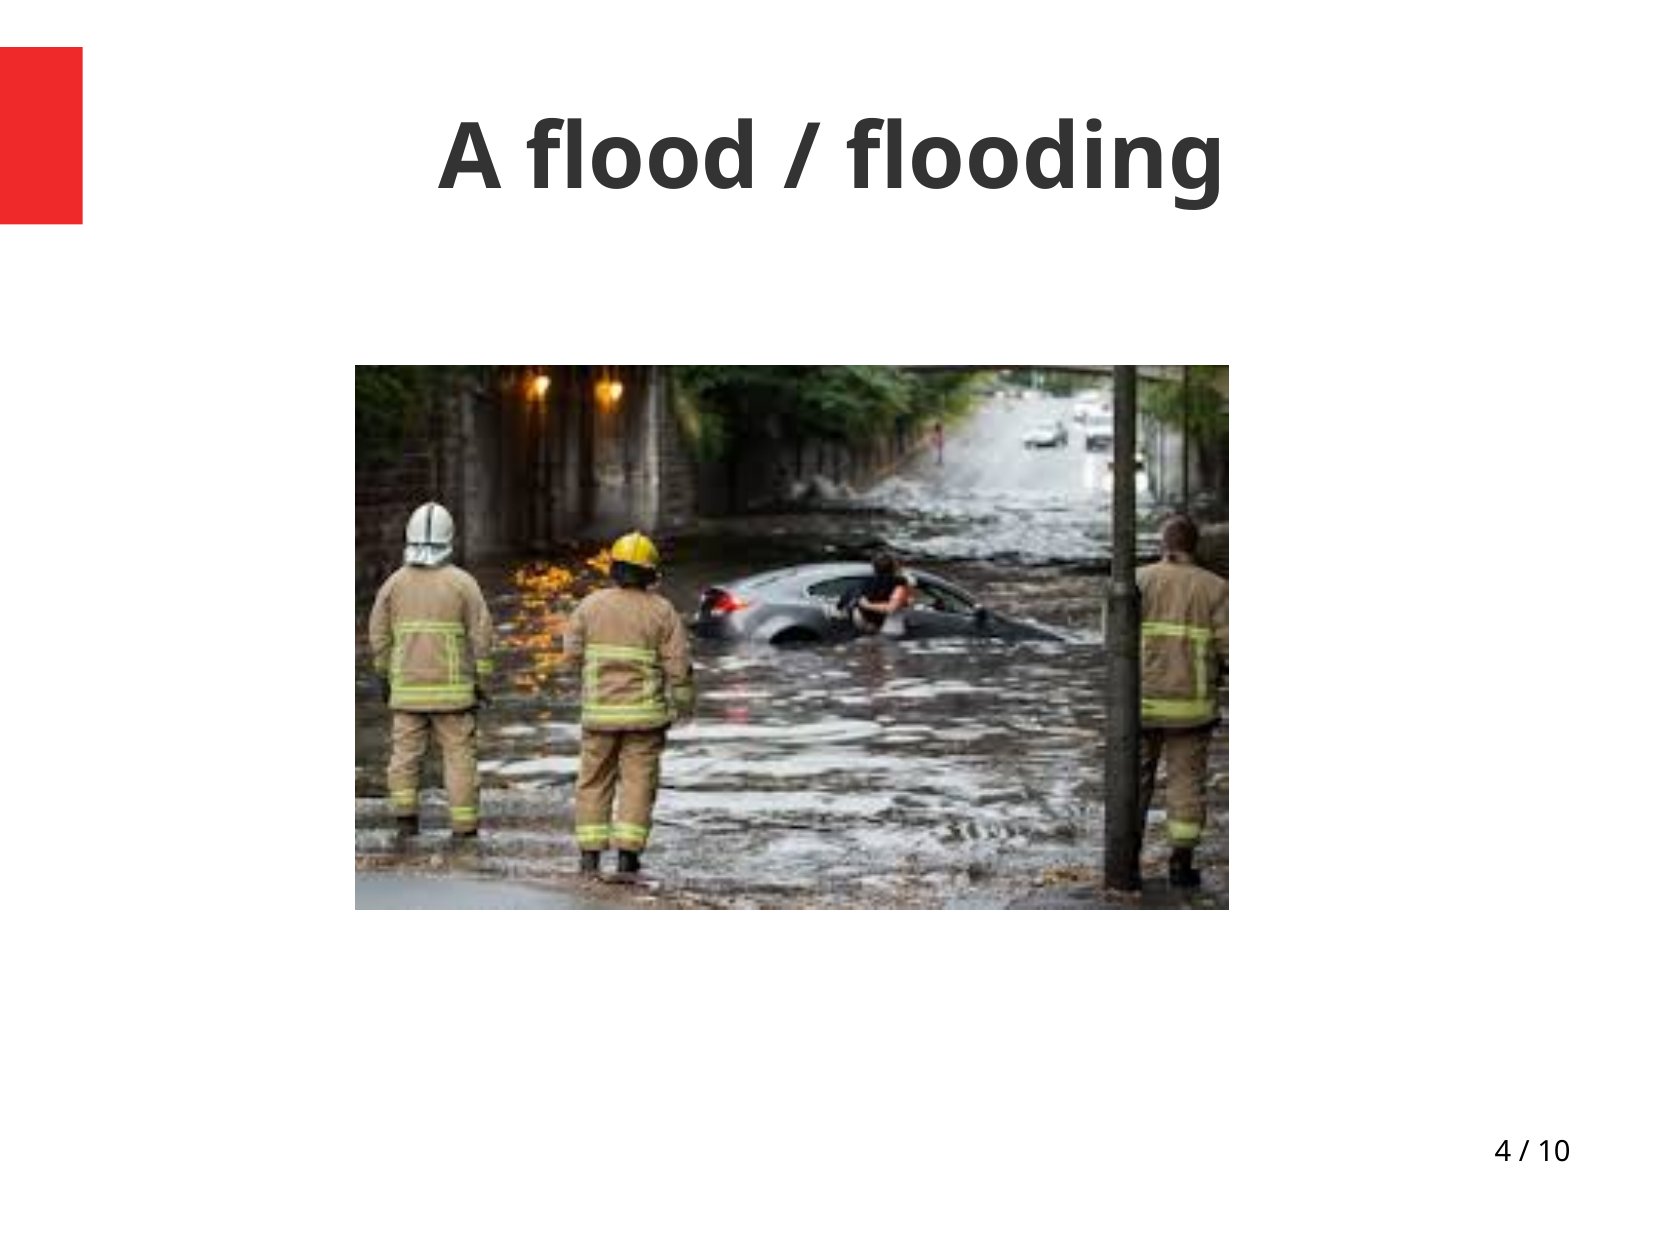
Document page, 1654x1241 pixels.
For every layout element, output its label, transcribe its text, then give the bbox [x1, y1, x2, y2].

picture [355, 365, 1229, 910]
title A flood / flooding [118, 49, 1571, 257]
